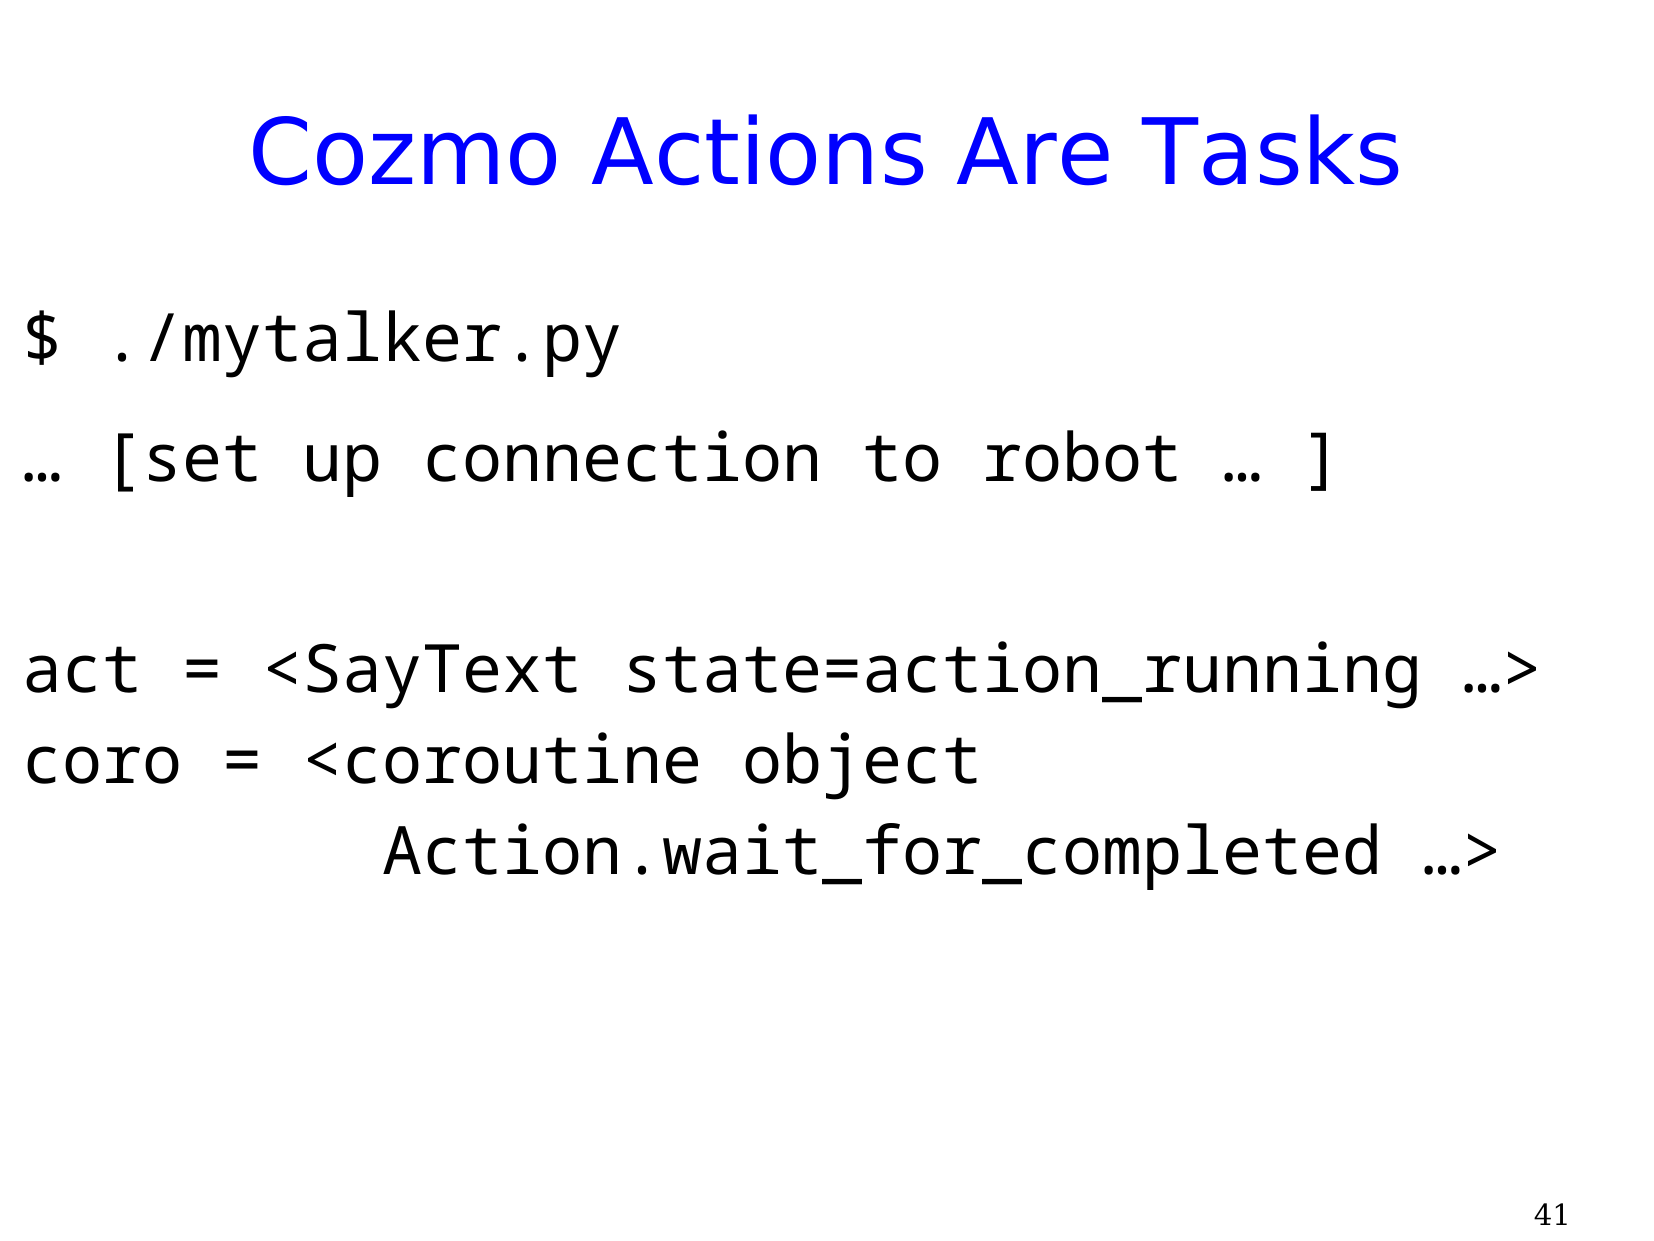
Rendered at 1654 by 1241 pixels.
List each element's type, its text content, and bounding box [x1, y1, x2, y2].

list $ ./mytalker.py … [set up connection to robot … ] act = <SayText state=action_running …> coro = <coroutine object Action.wait_for_completed …> [22, 290, 1638, 1109]
title Cozmo Actions Are Tasks [82, 49, 1571, 257]
